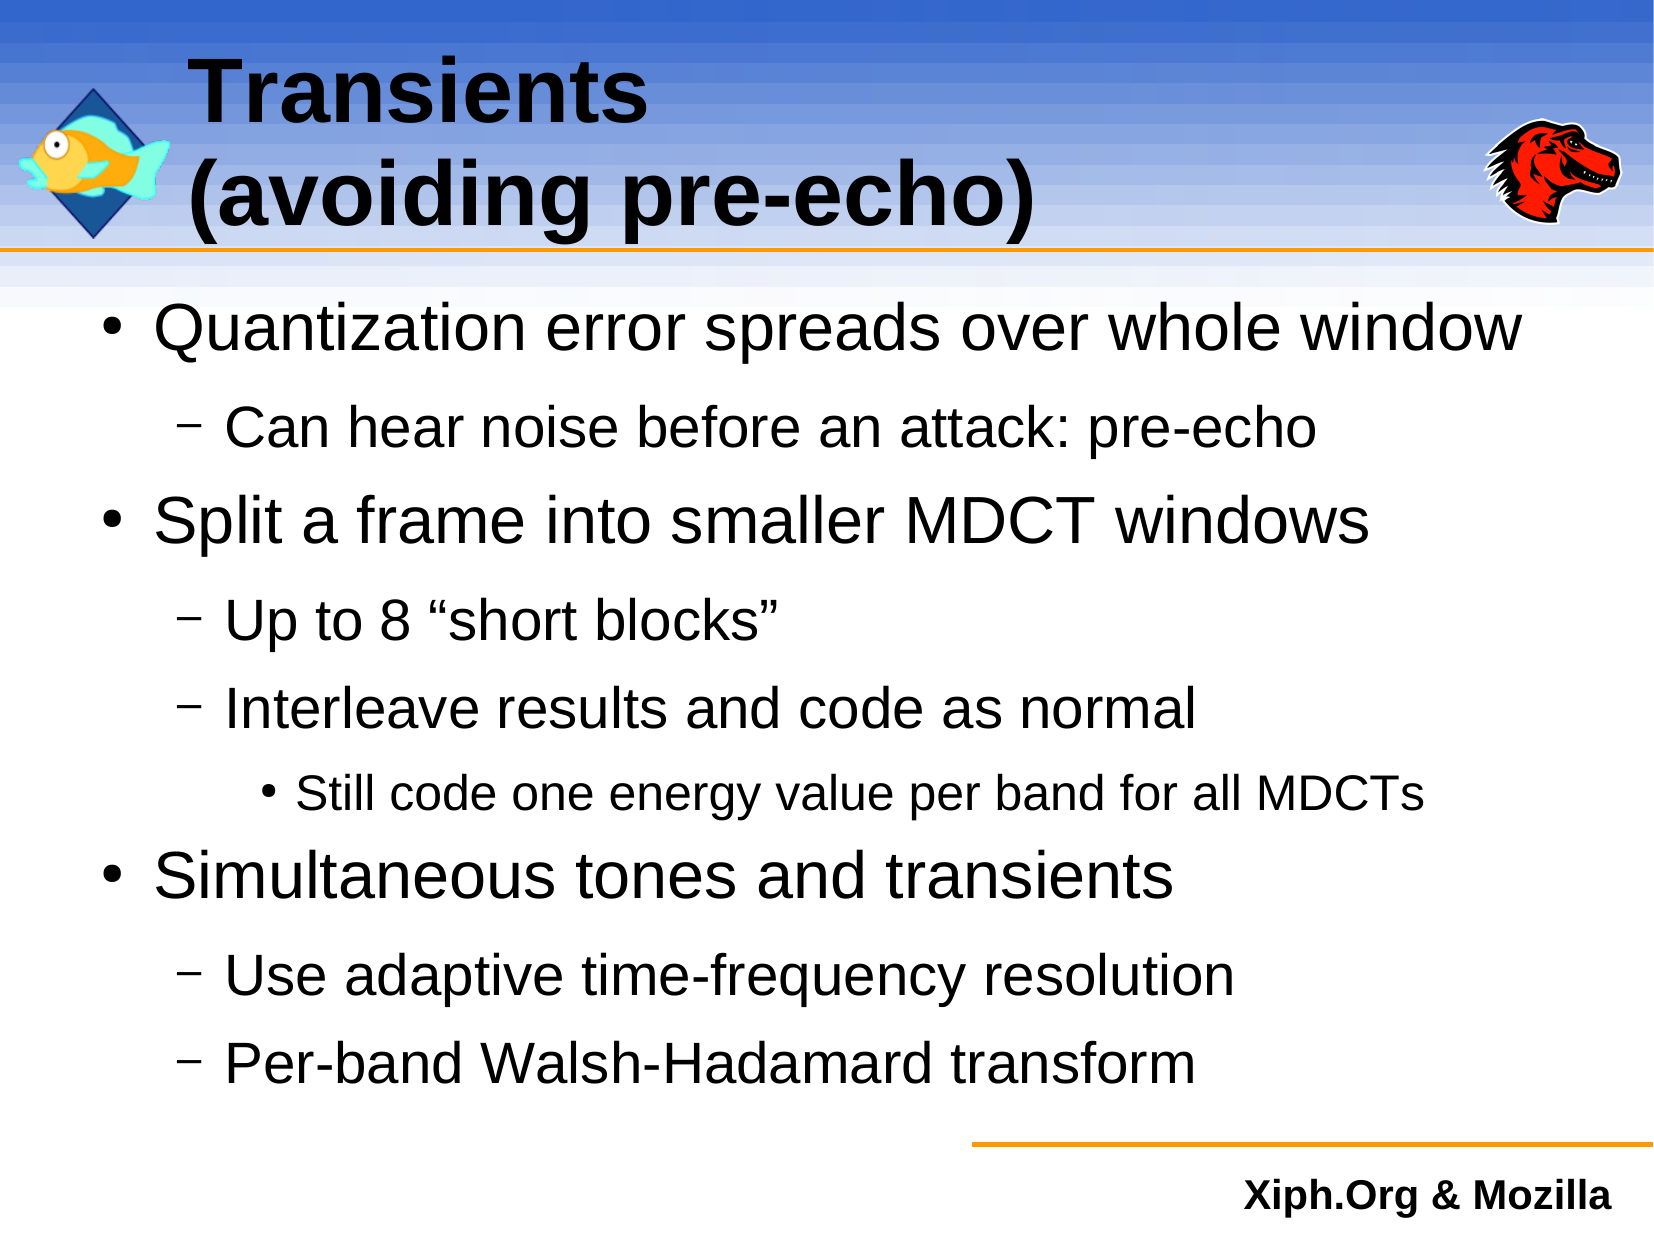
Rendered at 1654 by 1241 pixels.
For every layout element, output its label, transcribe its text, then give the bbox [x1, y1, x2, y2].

picture [0, 0, 1654, 248]
list Quantization error spreads over whole window Can hear noise before an attack: pre-echo Split a frame into smaller MDCT windows Up to 8 “short blocks” Interleave results and code as normal Still code one energy value per band for all MDCTs Simultaneous tones and transients Use adaptive time-frequency resolution Per-band Walsh-Hadamard transform [82, 290, 1571, 1097]
picture [0, 252, 1654, 1241]
title Transients (avoiding pre-echo) [187, 37, 1501, 245]
